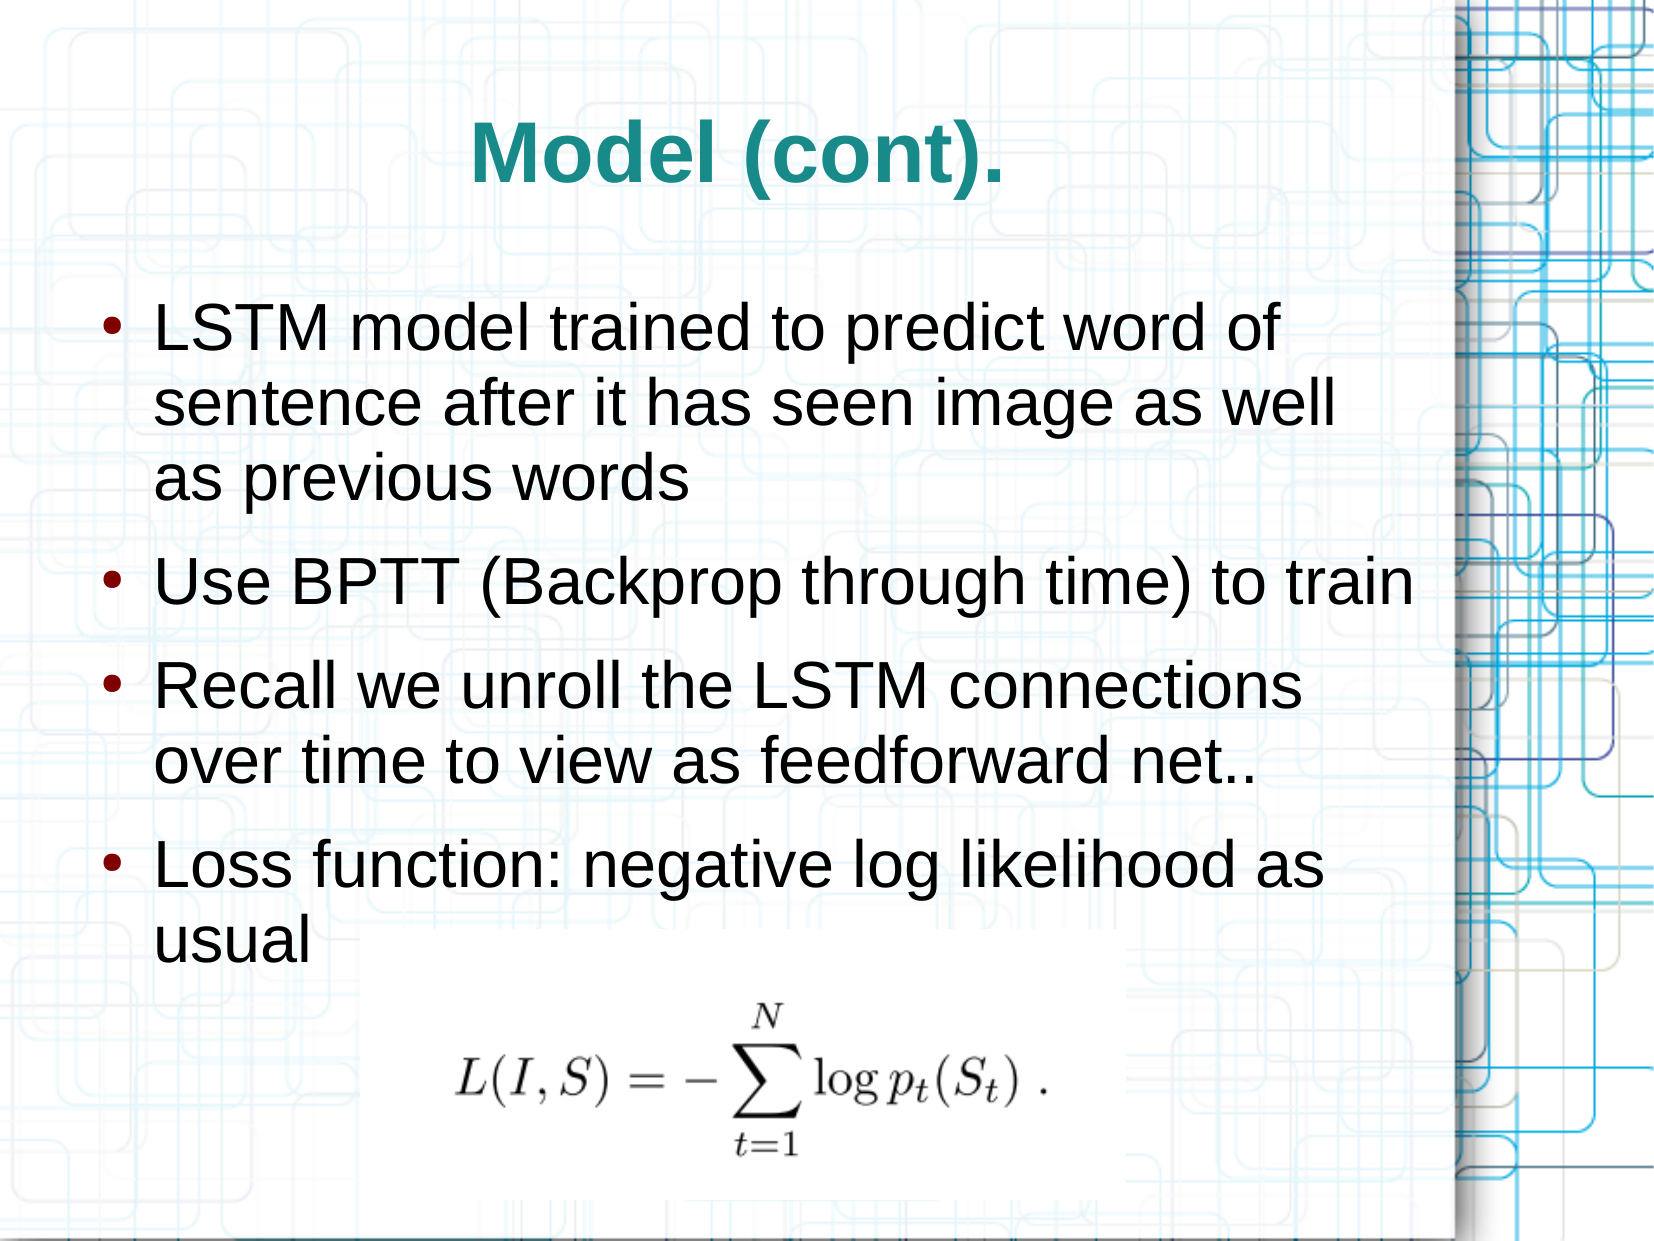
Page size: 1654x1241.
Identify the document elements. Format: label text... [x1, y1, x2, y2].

title Model (cont). [59, 49, 1418, 257]
list LSTM model trained to predict word of sentence after it has seen image as well as previous words Use BPTT (Backprop through time) to train Recall we unroll the LSTM connections over time to view as feedforward net.. Loss function: negative log likelihood as usual [82, 290, 1418, 1109]
picture [0, 0, 1654, 1241]
